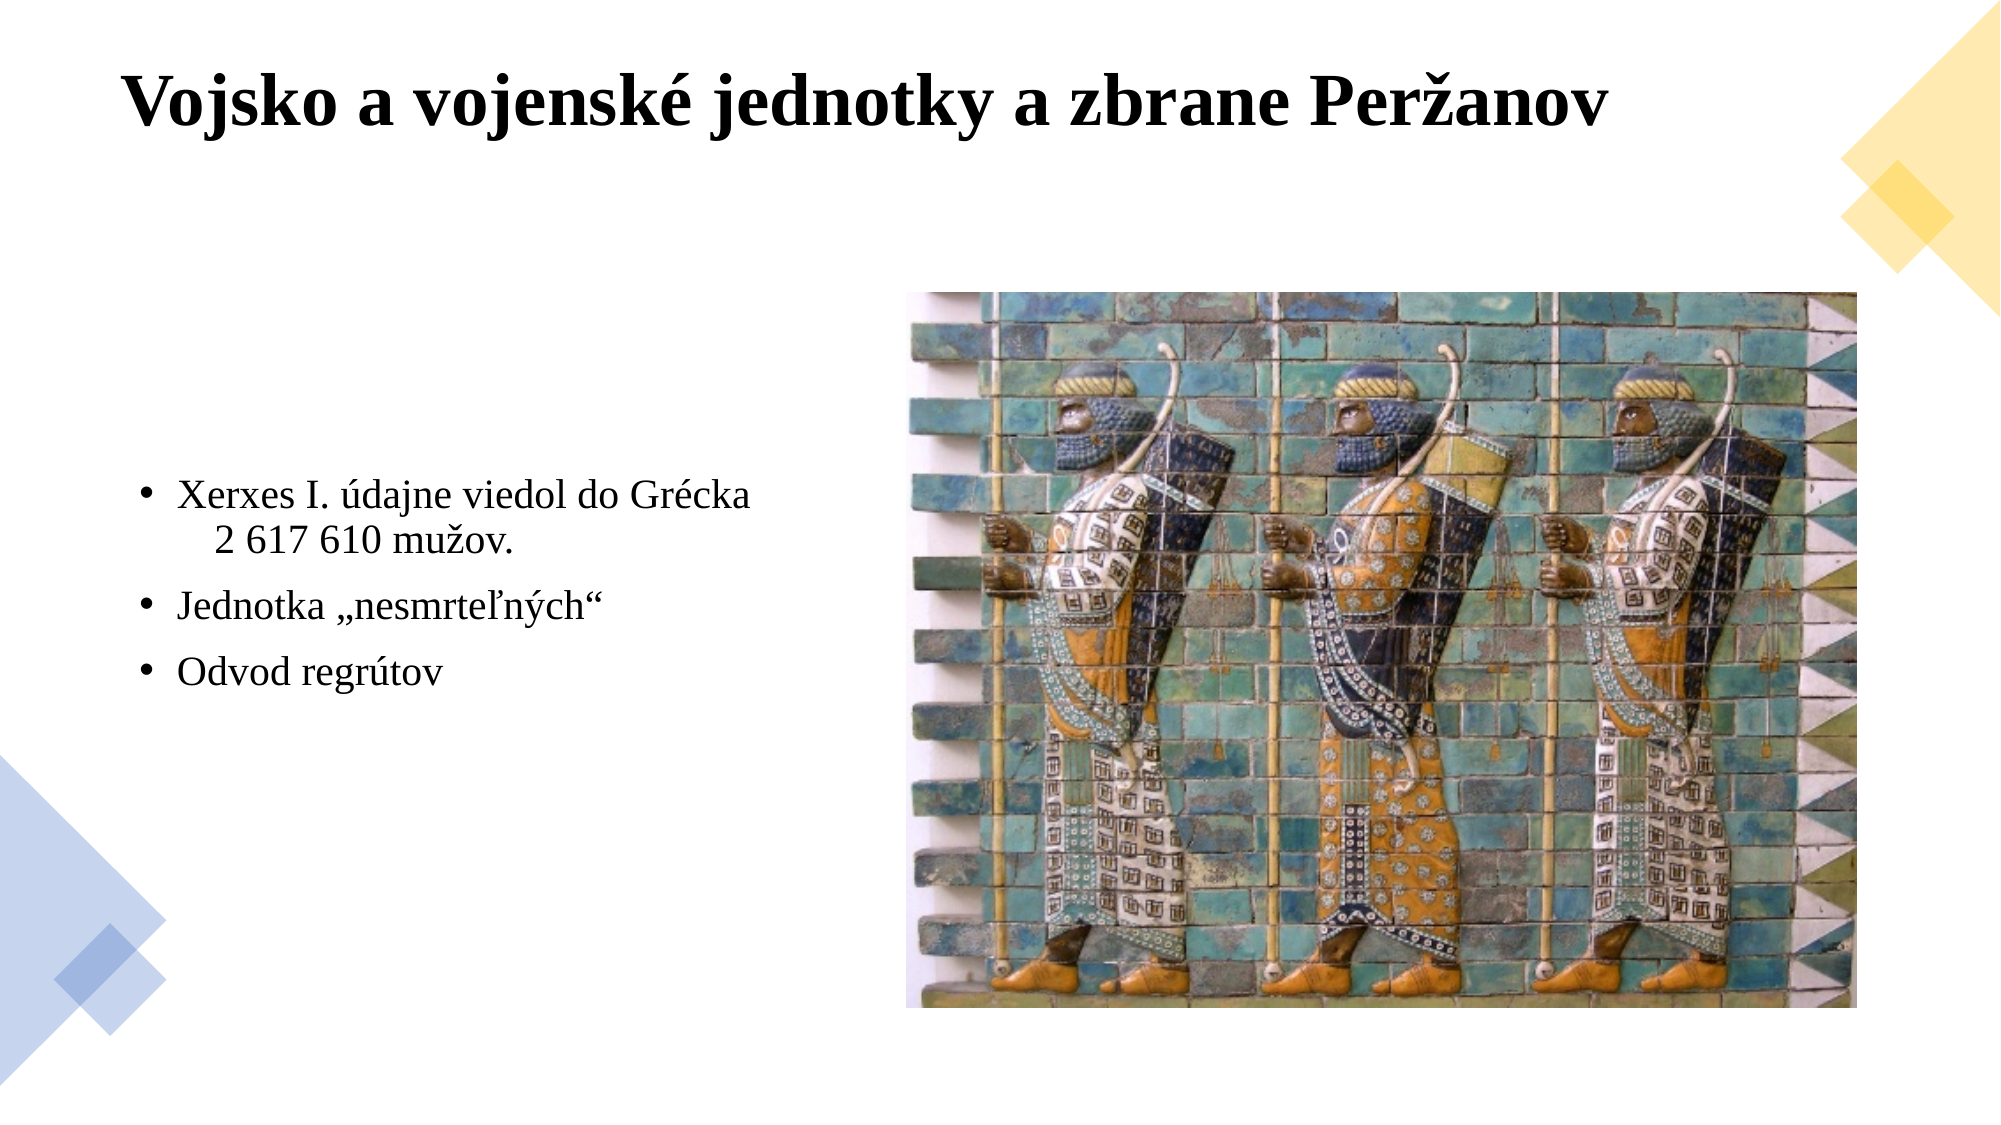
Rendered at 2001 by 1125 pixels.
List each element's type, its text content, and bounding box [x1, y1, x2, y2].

title Vojsko a vojenské jednotky a zbrane Peržanov [105, 52, 1895, 240]
picture [906, 292, 1857, 1009]
list Xerxes I. údajne viedol do Grécka 2 617 610 mužov. Jednotka „nesmrteľných“ Odvod regrútov [124, 464, 782, 1125]
text_box [0, 0, 2000, 1125]
